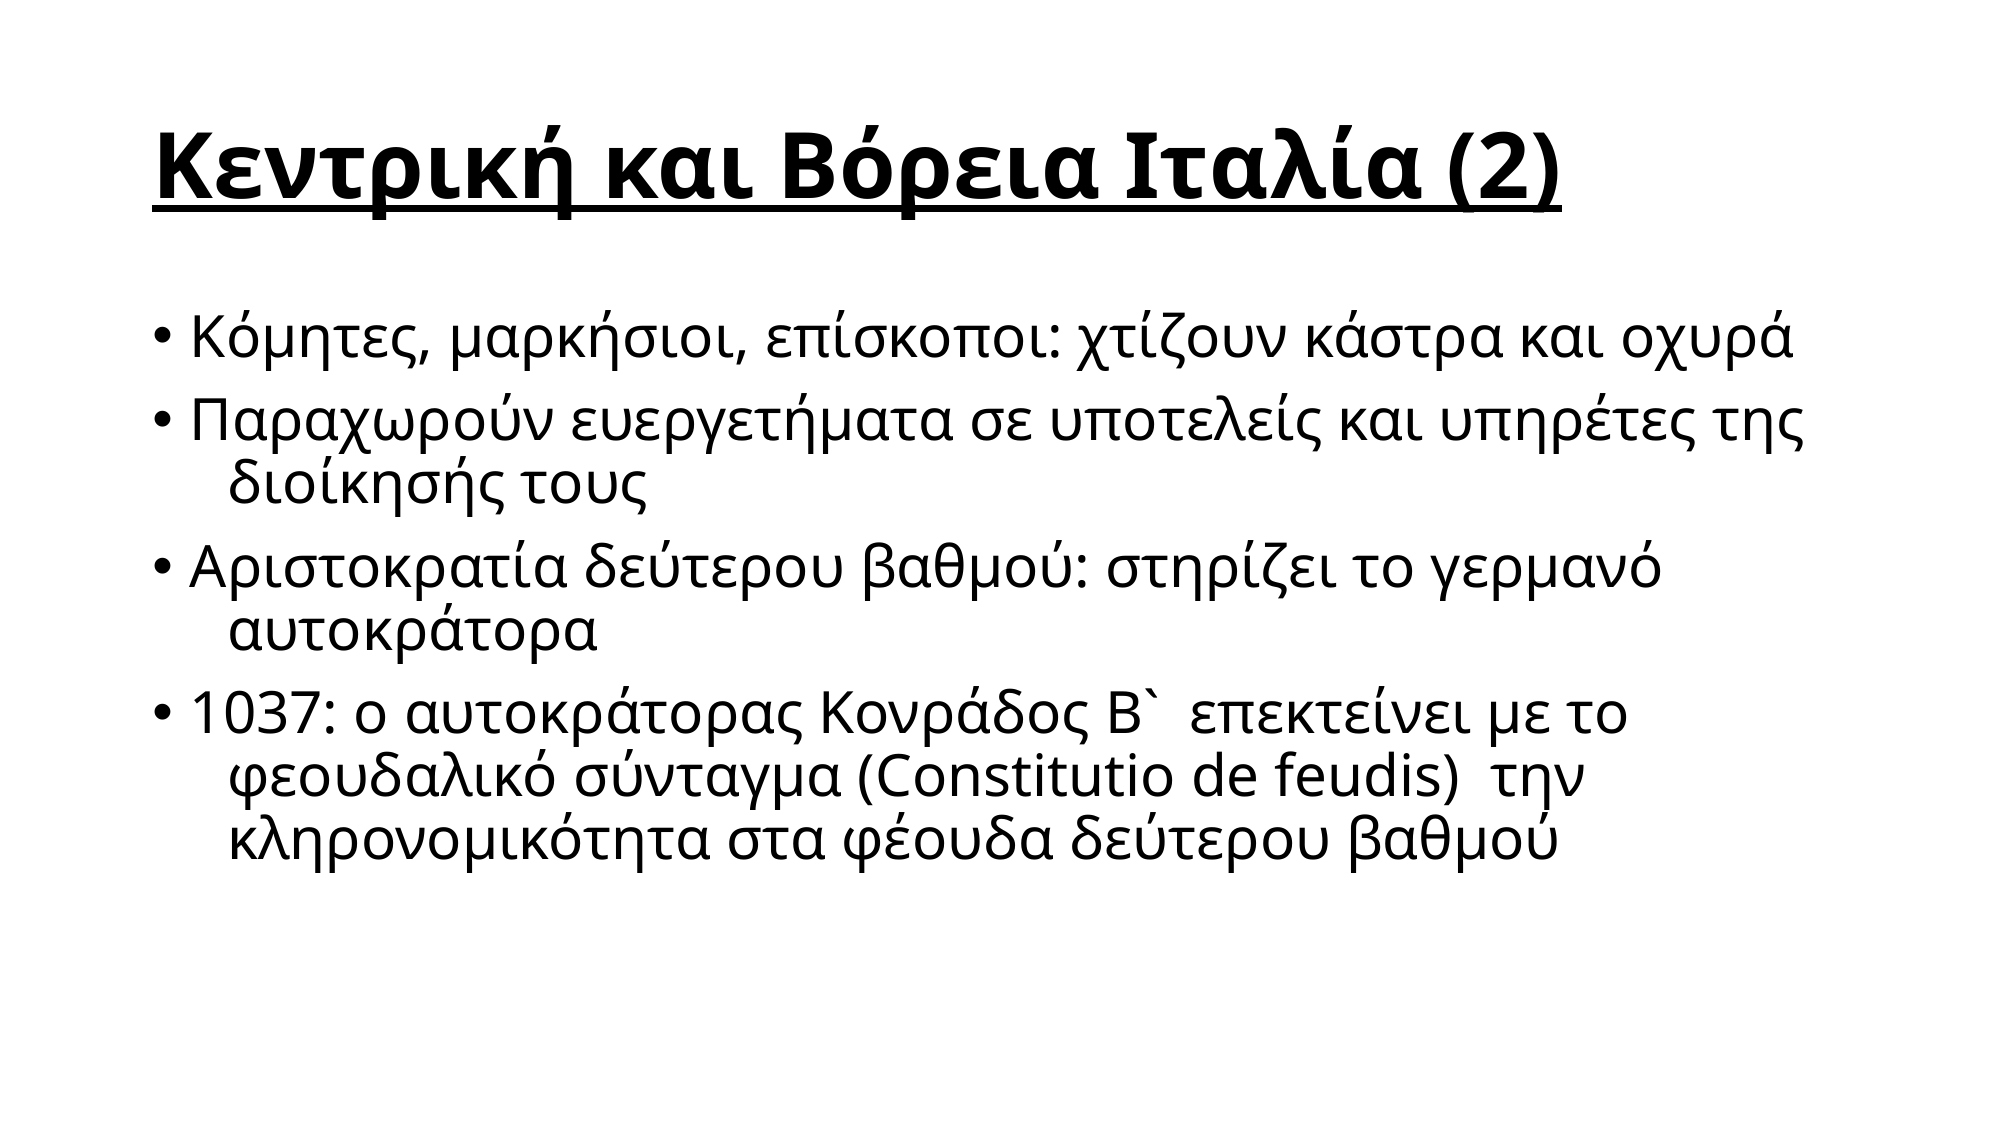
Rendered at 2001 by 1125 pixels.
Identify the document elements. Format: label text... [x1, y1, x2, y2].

list Κόμητες, μαρκήσιοι, επίσκοποι: χτίζουν κάστρα και οχυρά Παραχωρούν ευεργετήματα σε υποτελείς και υπηρέτες της διοίκησής τους Αριστοκρατία δεύτερου βαθμού: στηρίζει το γερμανό αυτοκράτορα 1037: ο αυτοκράτορας Κονράδος Β` επεκτείνει με το φεουδαλικό σύνταγμα (Constitutio de feudis) την κληρονομικότητα στα φέουδα δεύτερου βαθμού [137, 299, 1863, 1014]
title Κεντρική και Βόρεια Ιταλία (2) [137, 59, 1863, 278]
